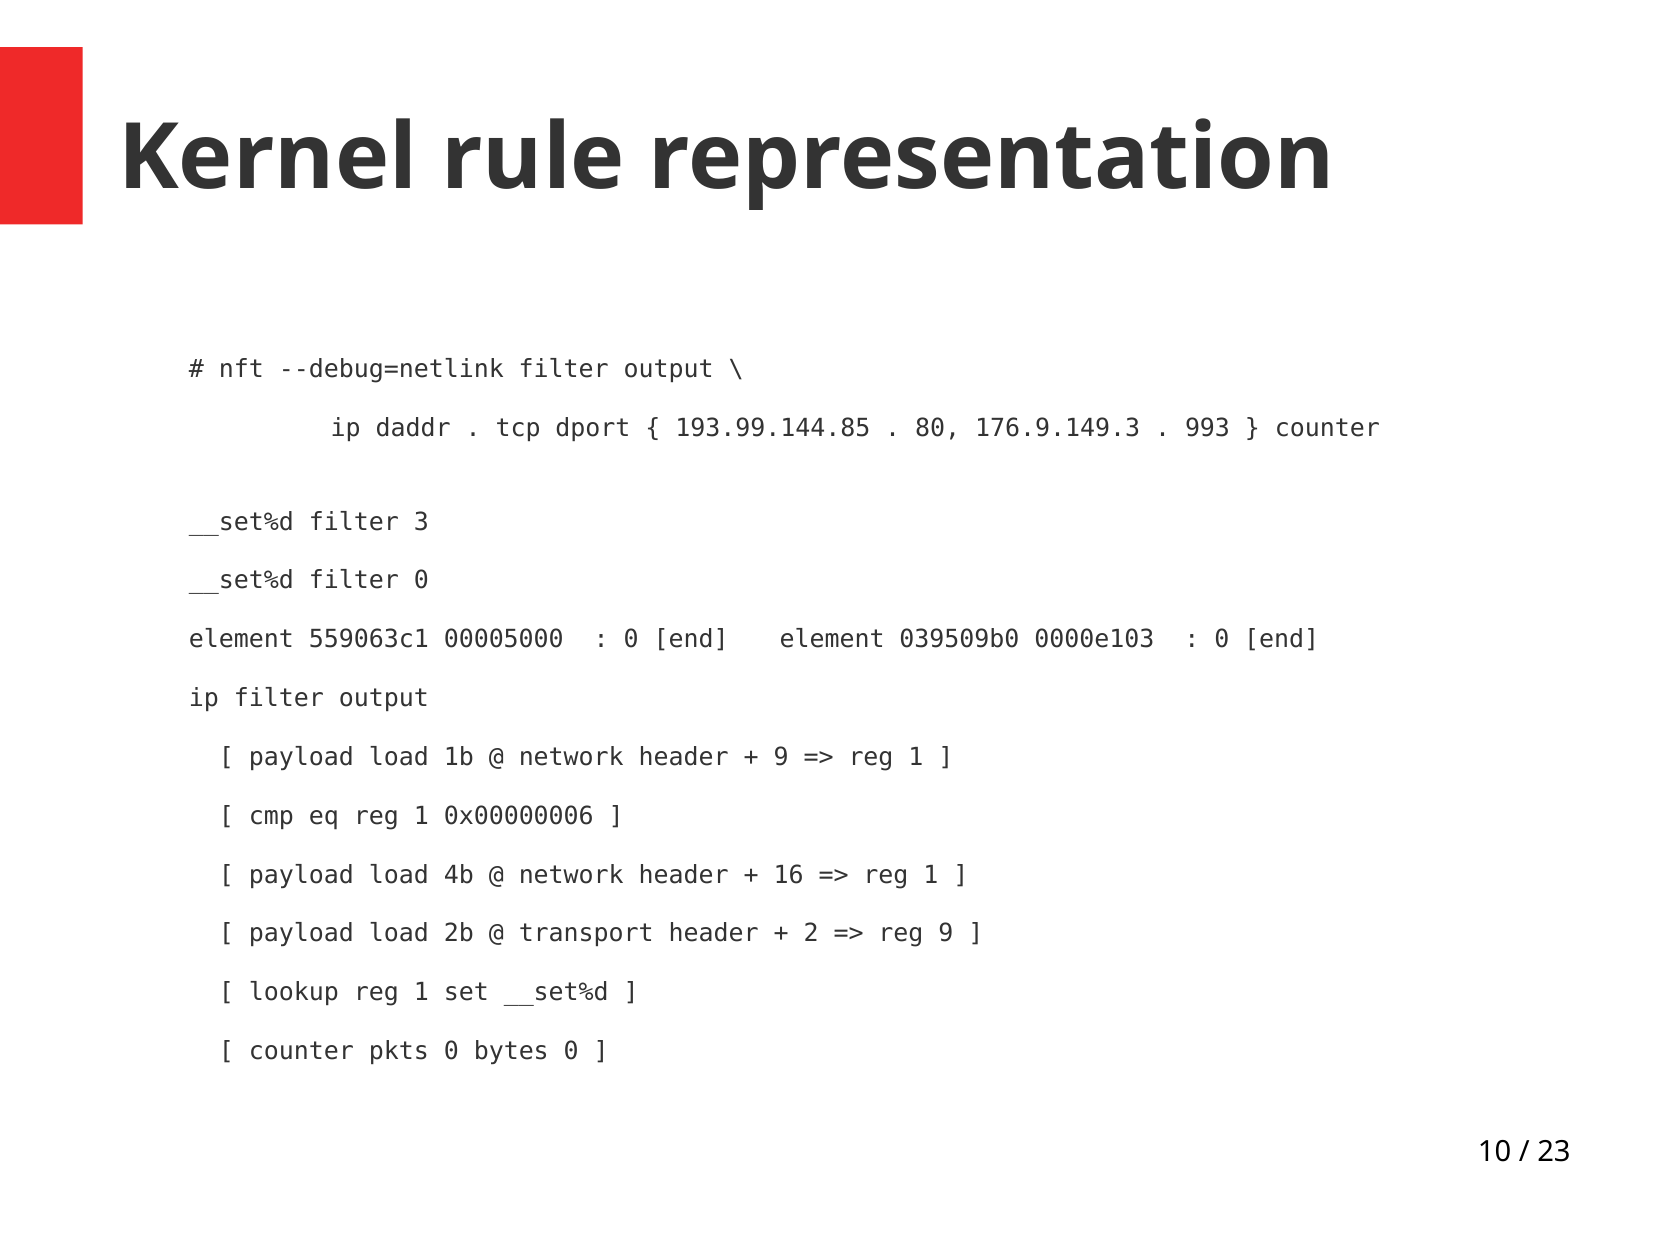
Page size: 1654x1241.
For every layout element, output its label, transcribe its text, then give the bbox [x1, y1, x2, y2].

title Kernel rule representation [118, 49, 1571, 257]
list # nft --debug=netlink filter output \ ip daddr . tcp dport { 193.99.144.85 . 80, 176.9.149.3 . 993 } counter __set%d filter 3 __set%d filter 0 element 559063c1 00005000 : 0 [end] element 039509b0 0000e103 : 0 [end] ip filter output [ payload load 1b @ network header + 9 => reg 1 ] [ cmp eq reg 1 0x00000006 ] [ payload load 4b @ network header + 16 => reg 1 ] [ payload load 2b @ transport header + 2 => reg 9 ] [ lookup reg 1 set __set%d ] [ counter pkts 0 bytes 0 ] [118, 354, 1536, 1074]
